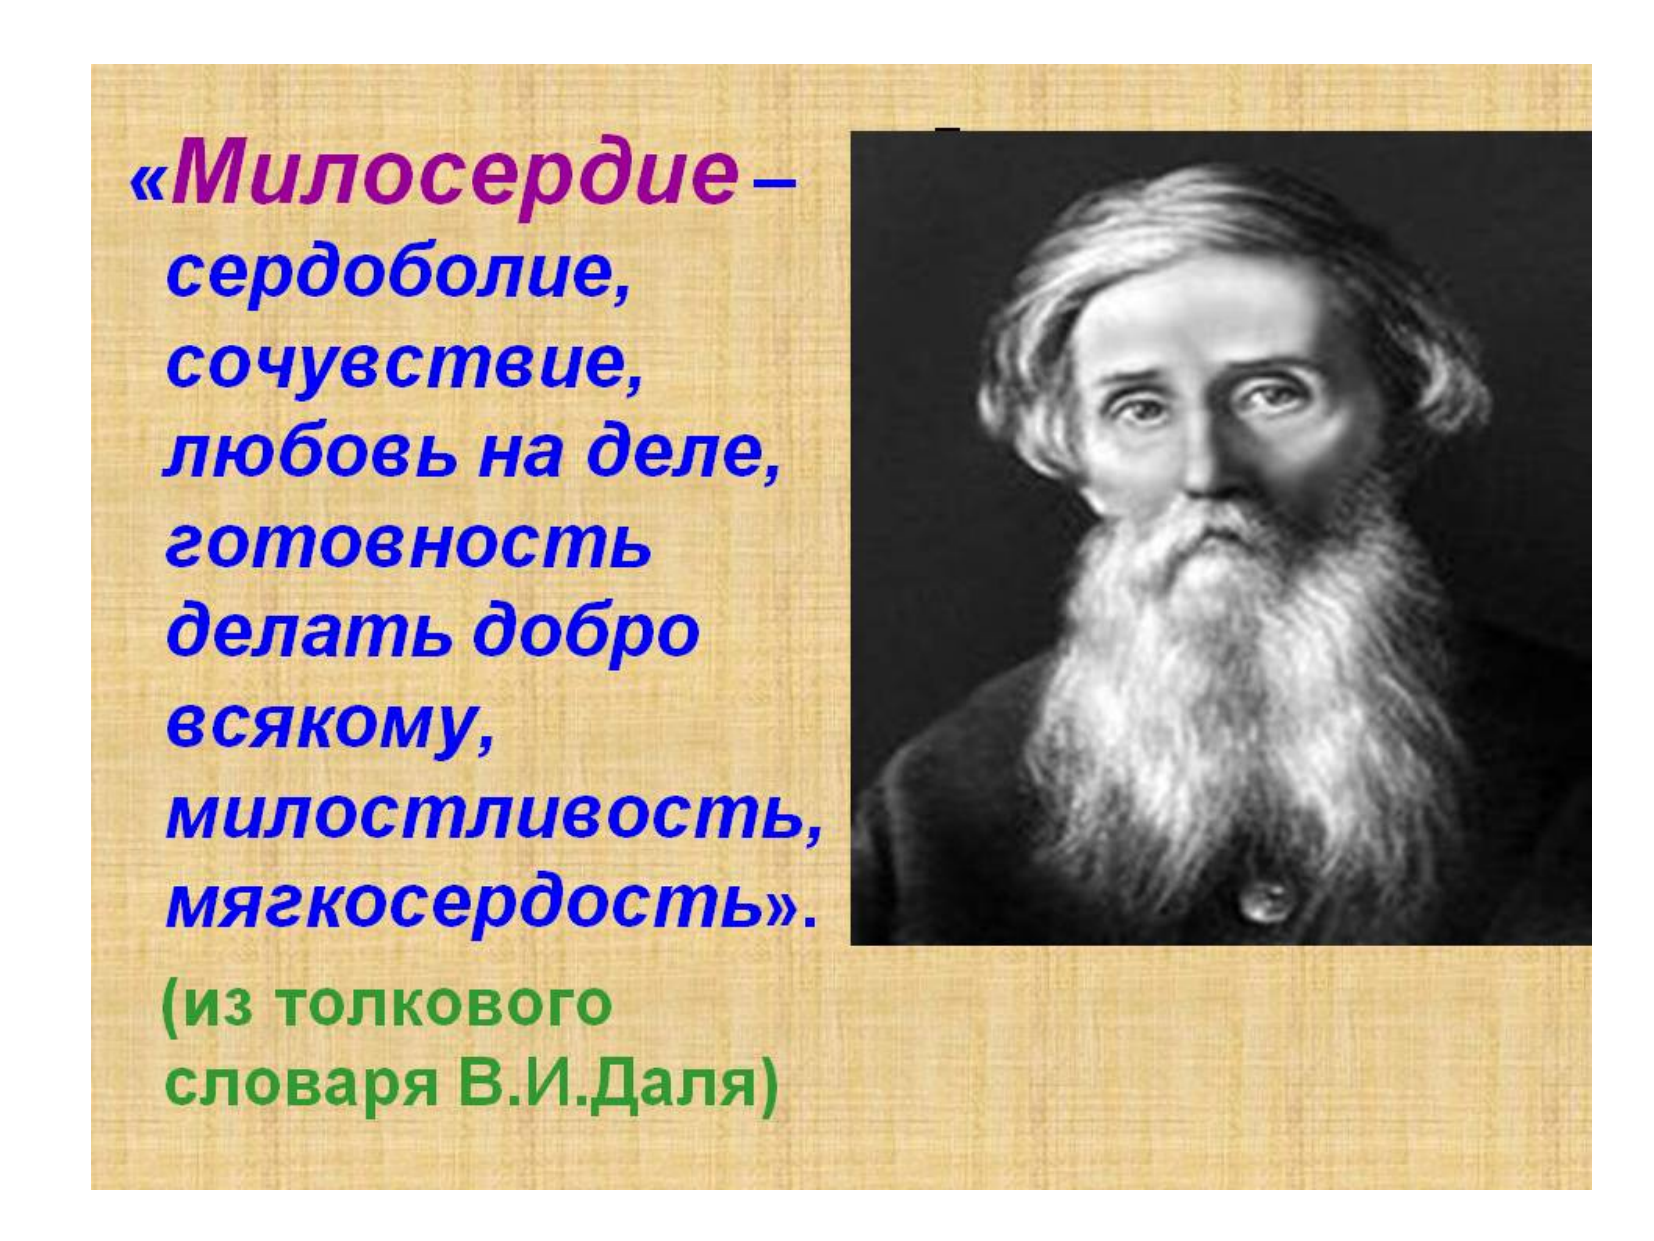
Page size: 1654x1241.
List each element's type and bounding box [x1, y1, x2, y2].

picture [91, 64, 1592, 1190]
